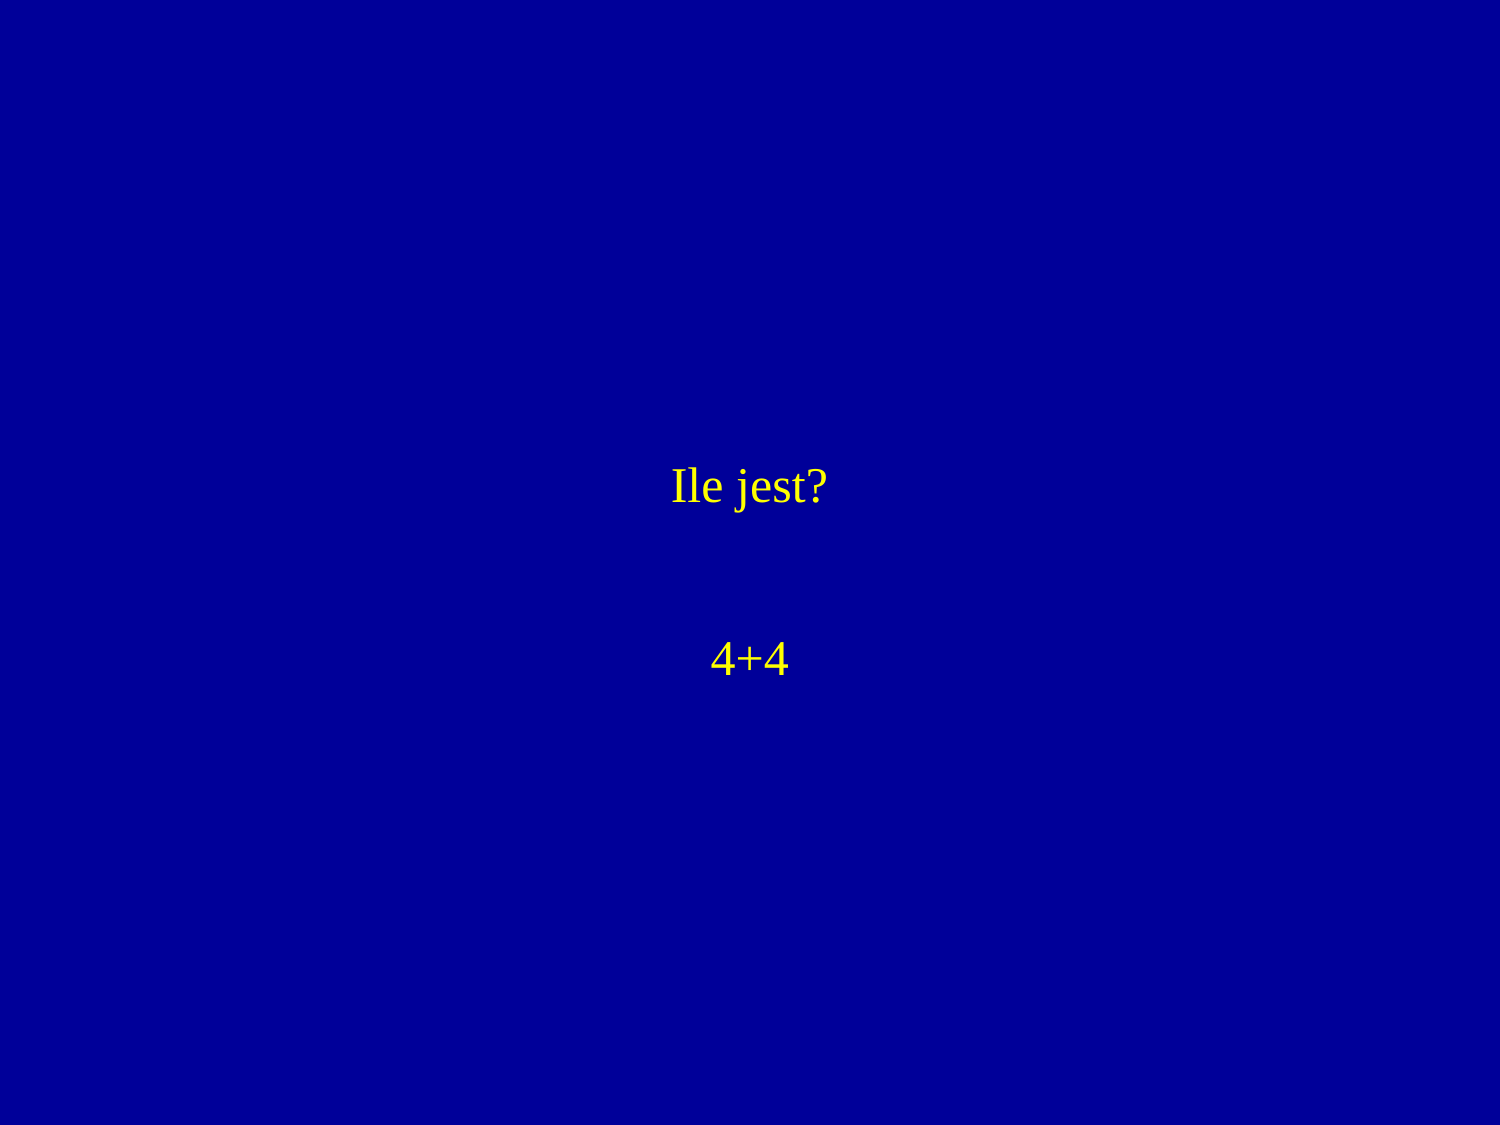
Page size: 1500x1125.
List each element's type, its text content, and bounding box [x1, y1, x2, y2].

text_box Ile jest? 4+4 [656, 450, 844, 694]
